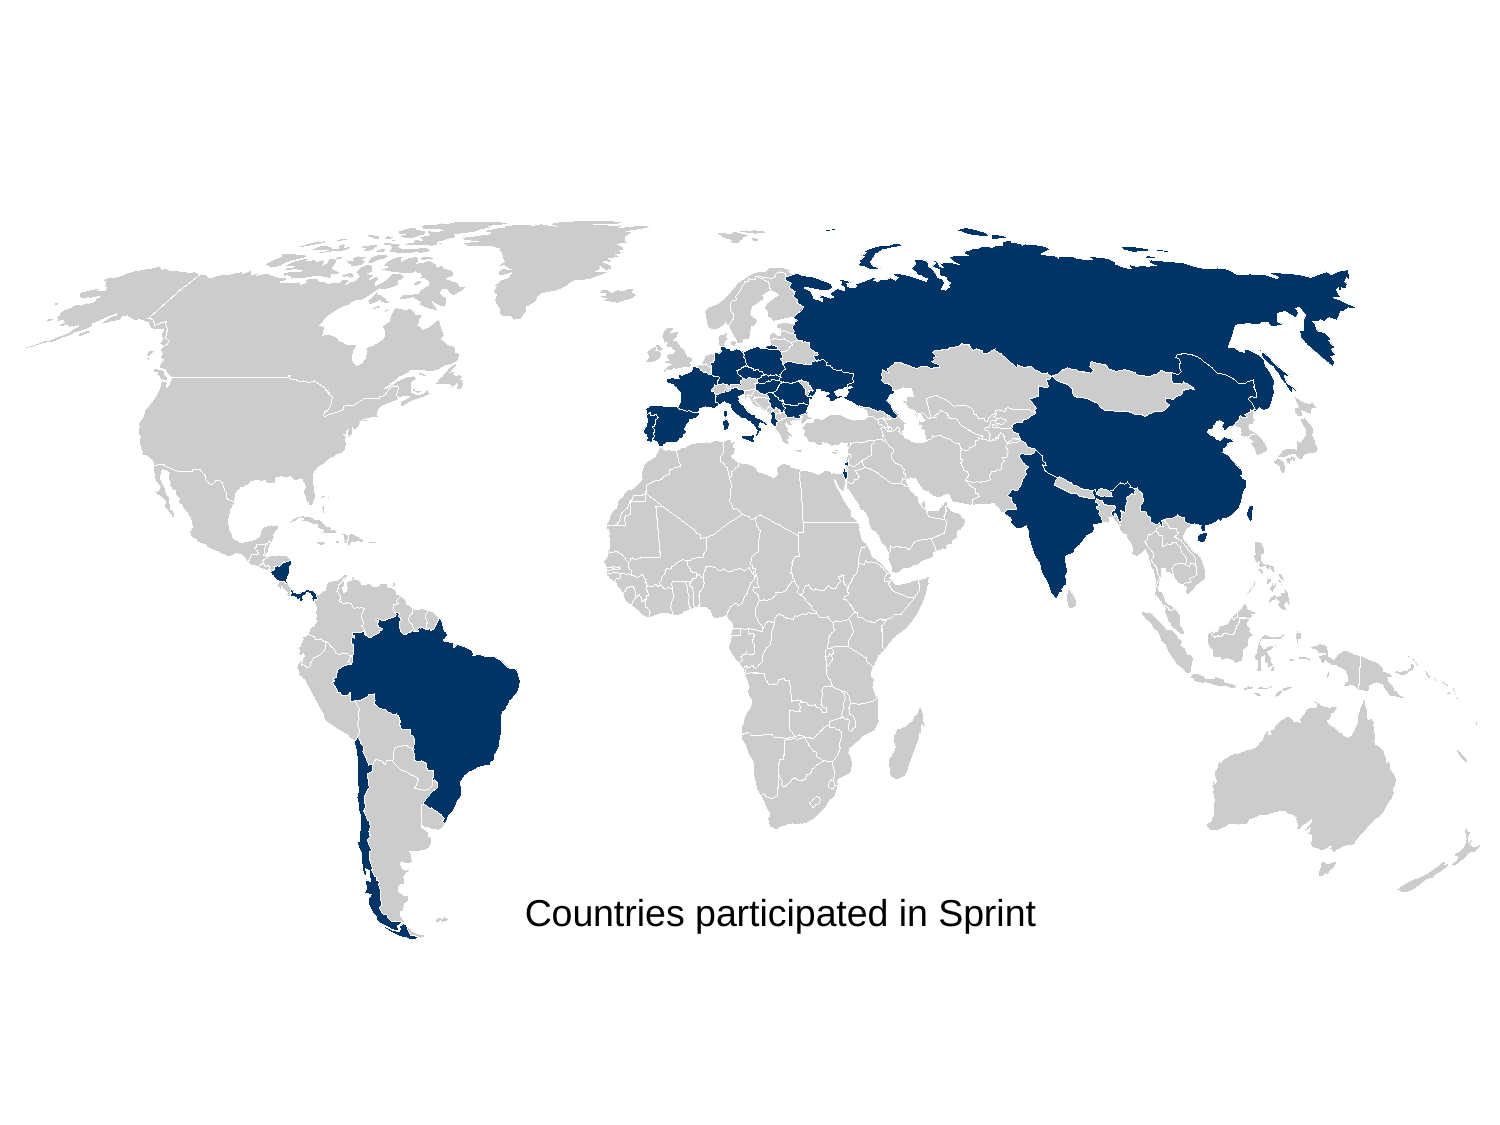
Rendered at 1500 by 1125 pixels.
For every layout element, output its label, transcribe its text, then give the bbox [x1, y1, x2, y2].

text_box [359, 244, 378, 252]
text_box [598, 288, 637, 304]
text_box [316, 541, 327, 546]
text_box [1441, 680, 1449, 688]
text_box [23, 253, 521, 940]
text_box [1452, 686, 1457, 695]
text_box [1268, 588, 1291, 611]
text_box [1295, 629, 1302, 647]
text_box [1152, 248, 1169, 253]
text_box [417, 372, 428, 377]
text_box [1396, 827, 1482, 893]
text_box [412, 280, 423, 286]
text_box [1274, 685, 1294, 698]
text_box Countries participated in Sprint [510, 885, 1052, 942]
text_box [1257, 685, 1273, 690]
text_box [749, 237, 763, 242]
text_box [320, 495, 330, 502]
text_box [858, 243, 903, 270]
text_box [146, 350, 155, 361]
text_box [1121, 246, 1151, 253]
text_box [717, 229, 768, 244]
text_box [602, 240, 1357, 830]
text_box [888, 706, 926, 780]
text_box [1245, 579, 1256, 596]
text_box [297, 240, 351, 254]
text_box [1318, 861, 1337, 877]
text_box [334, 533, 365, 547]
text_box [956, 227, 990, 237]
text_box [818, 228, 839, 232]
text_box [1272, 395, 1319, 474]
text_box [1246, 504, 1254, 523]
text_box [991, 234, 1008, 240]
text_box [321, 504, 325, 514]
text_box [374, 248, 386, 253]
text_box [1297, 656, 1312, 663]
text_box [434, 916, 449, 923]
text_box [381, 235, 431, 254]
text_box [1207, 603, 1256, 664]
text_box [1253, 541, 1285, 593]
text_box [371, 305, 382, 310]
text_box [1456, 749, 1469, 763]
text_box [645, 344, 664, 363]
text_box [1424, 668, 1432, 679]
text_box [364, 234, 380, 240]
text_box [1310, 643, 1405, 699]
text_box [50, 301, 62, 306]
text_box [1394, 654, 1419, 676]
text_box [1242, 685, 1255, 691]
text_box [1475, 720, 1480, 731]
text_box [335, 235, 352, 242]
text_box [287, 515, 338, 534]
text_box [1253, 691, 1262, 697]
text_box [1254, 632, 1286, 672]
text_box [1205, 698, 1397, 853]
text_box [398, 220, 651, 321]
text_box [1066, 588, 1077, 609]
